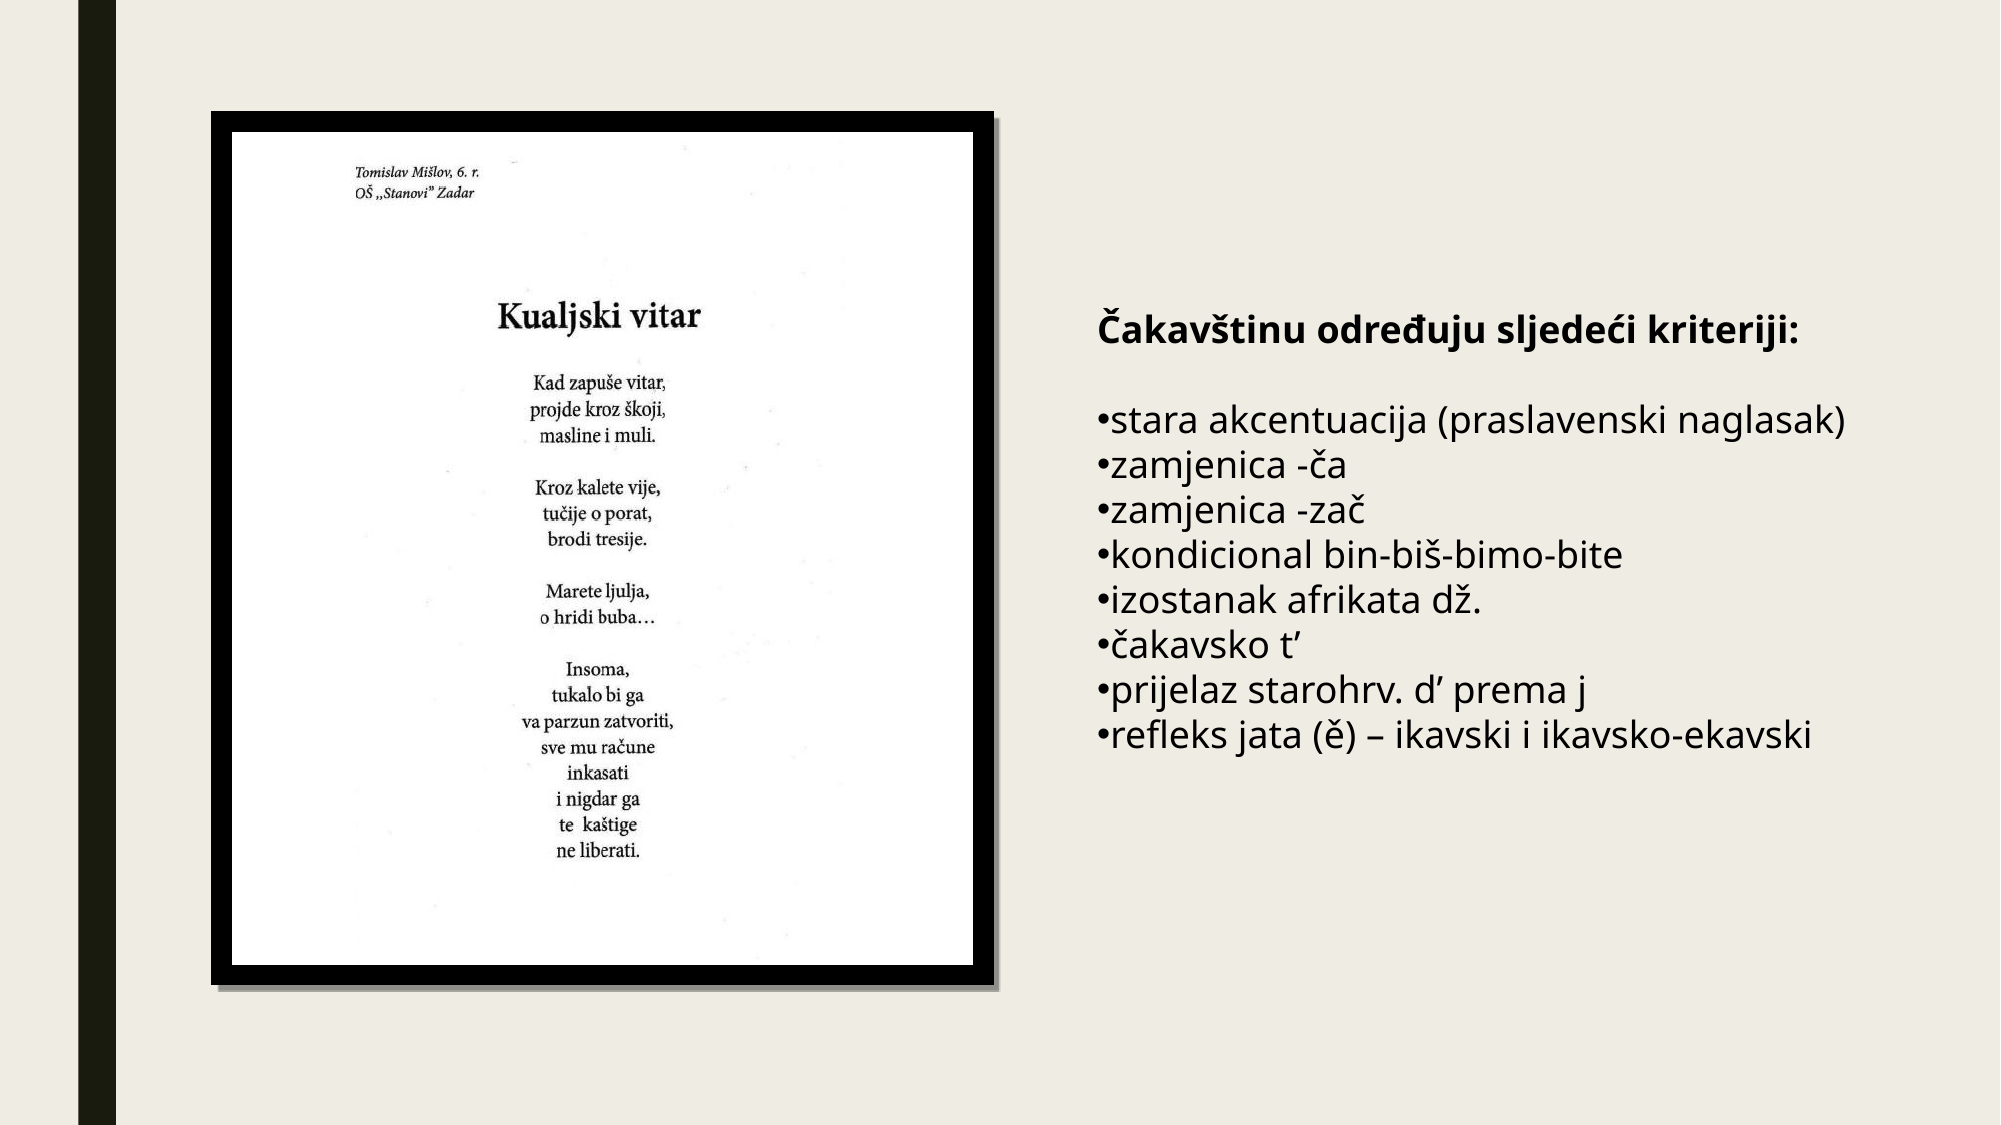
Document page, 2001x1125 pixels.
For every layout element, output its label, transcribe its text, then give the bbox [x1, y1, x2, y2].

text_box Čakavštinu određuju sljedeći kriteriji: stara akcentuacija (praslavenski naglasak) zamjenica -ča zamjenica -zač kondicional bin-biš-bimo-bite izostanak afrikata dž. čakavsko t’ prijelaz starohrv. d’ prema j refleks jata (ě) – ikavski i ikavsko-ekavski [1082, 298, 1913, 764]
picture [232, 132, 974, 965]
